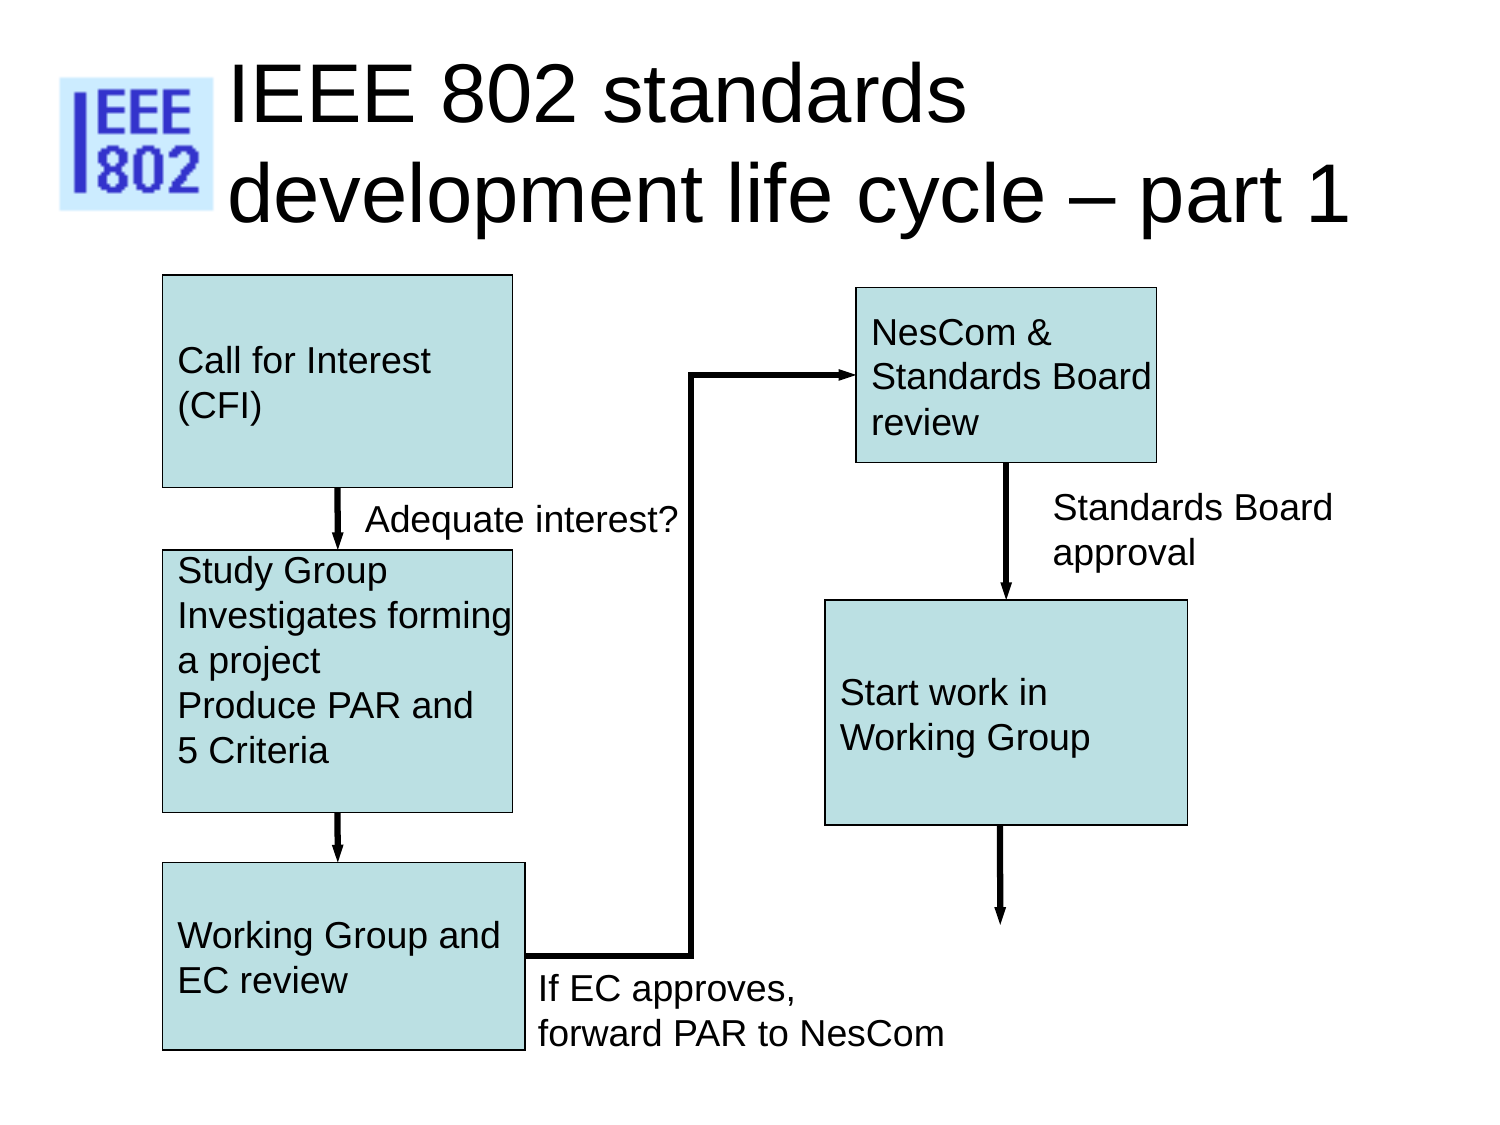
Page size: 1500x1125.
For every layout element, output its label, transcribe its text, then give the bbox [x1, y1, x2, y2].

text_box IEEE 802 standards development life cycle – part 1 [212, 31, 1426, 247]
text_box Start work in Working Group [825, 600, 1188, 825]
text_box If EC approves, forward PAR to NesCom [523, 955, 965, 1063]
text_box Call for Interest (CFI) [162, 275, 513, 488]
text_box Standards Board approval [1038, 474, 1349, 581]
text_box Study Group Investigates forming a project Produce PAR and 5 Criteria [162, 550, 513, 812]
text_box NesCom & Standards Board review [856, 287, 1156, 462]
text_box Adequate interest? [350, 487, 688, 548]
text_box Working Group and EC review [163, 862, 525, 1050]
